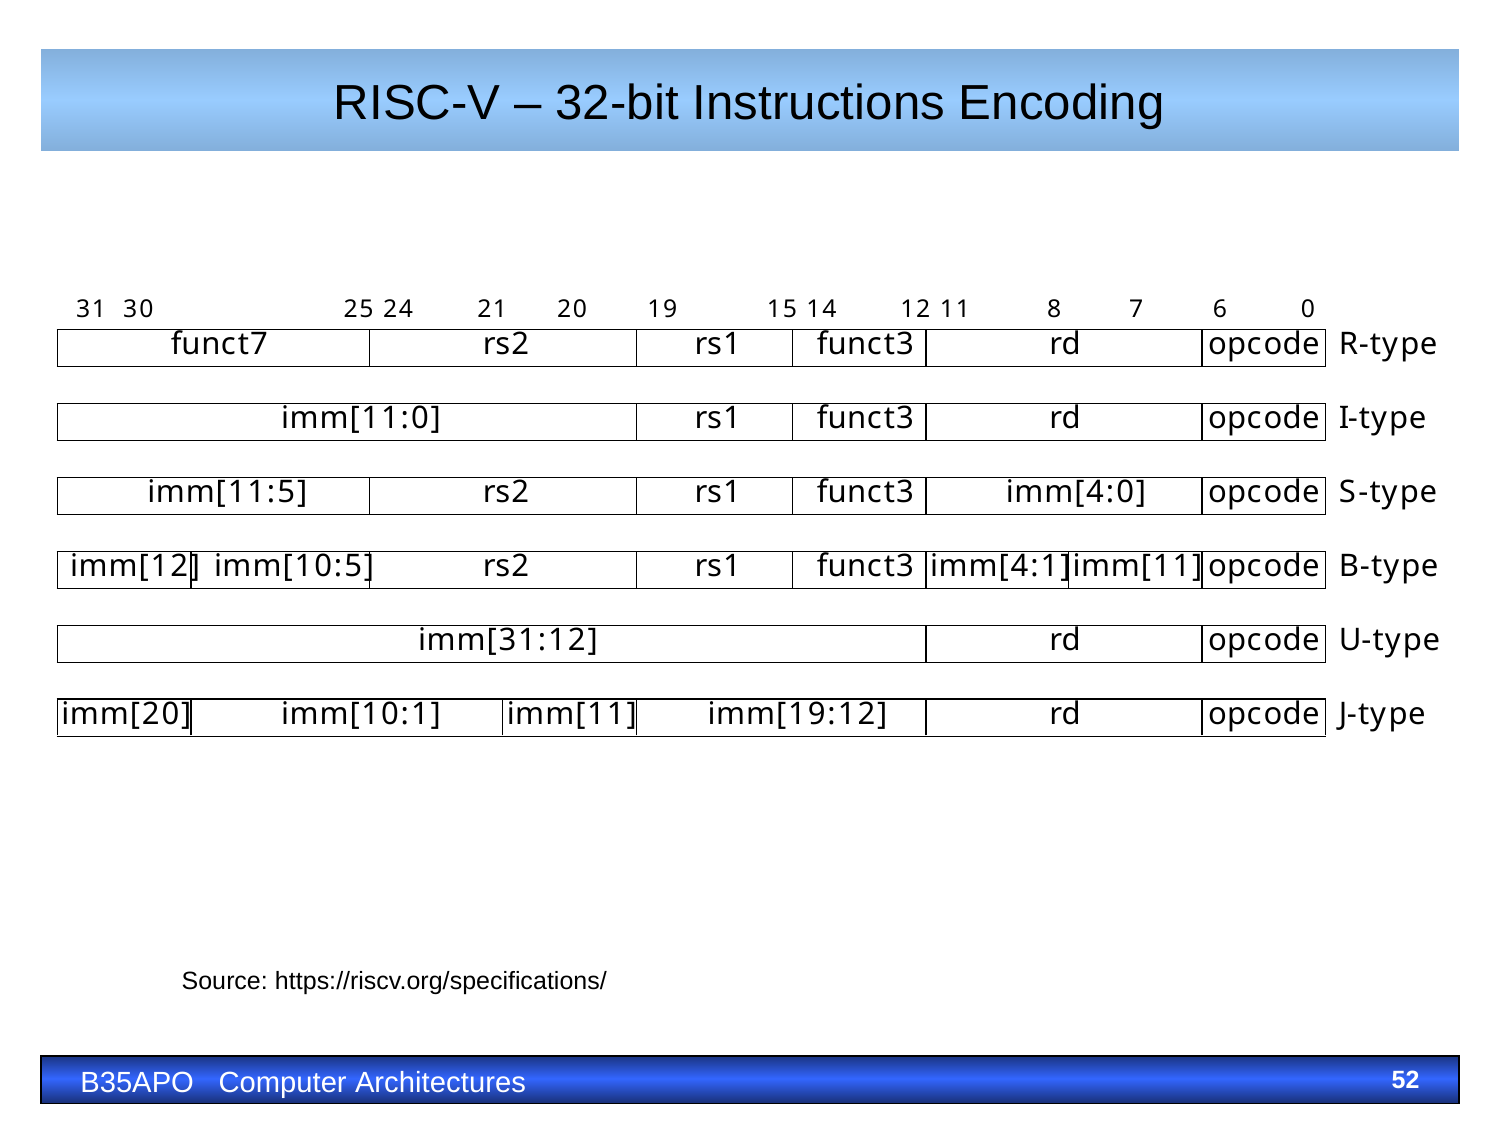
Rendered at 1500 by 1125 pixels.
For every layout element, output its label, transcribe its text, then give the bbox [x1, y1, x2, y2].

text_box Source: https://riscv.org/specifications/ [166, 959, 623, 1002]
chart [19, 273, 1446, 765]
title RISC-V – 32-bit Instructions Encoding [41, 49, 1459, 151]
